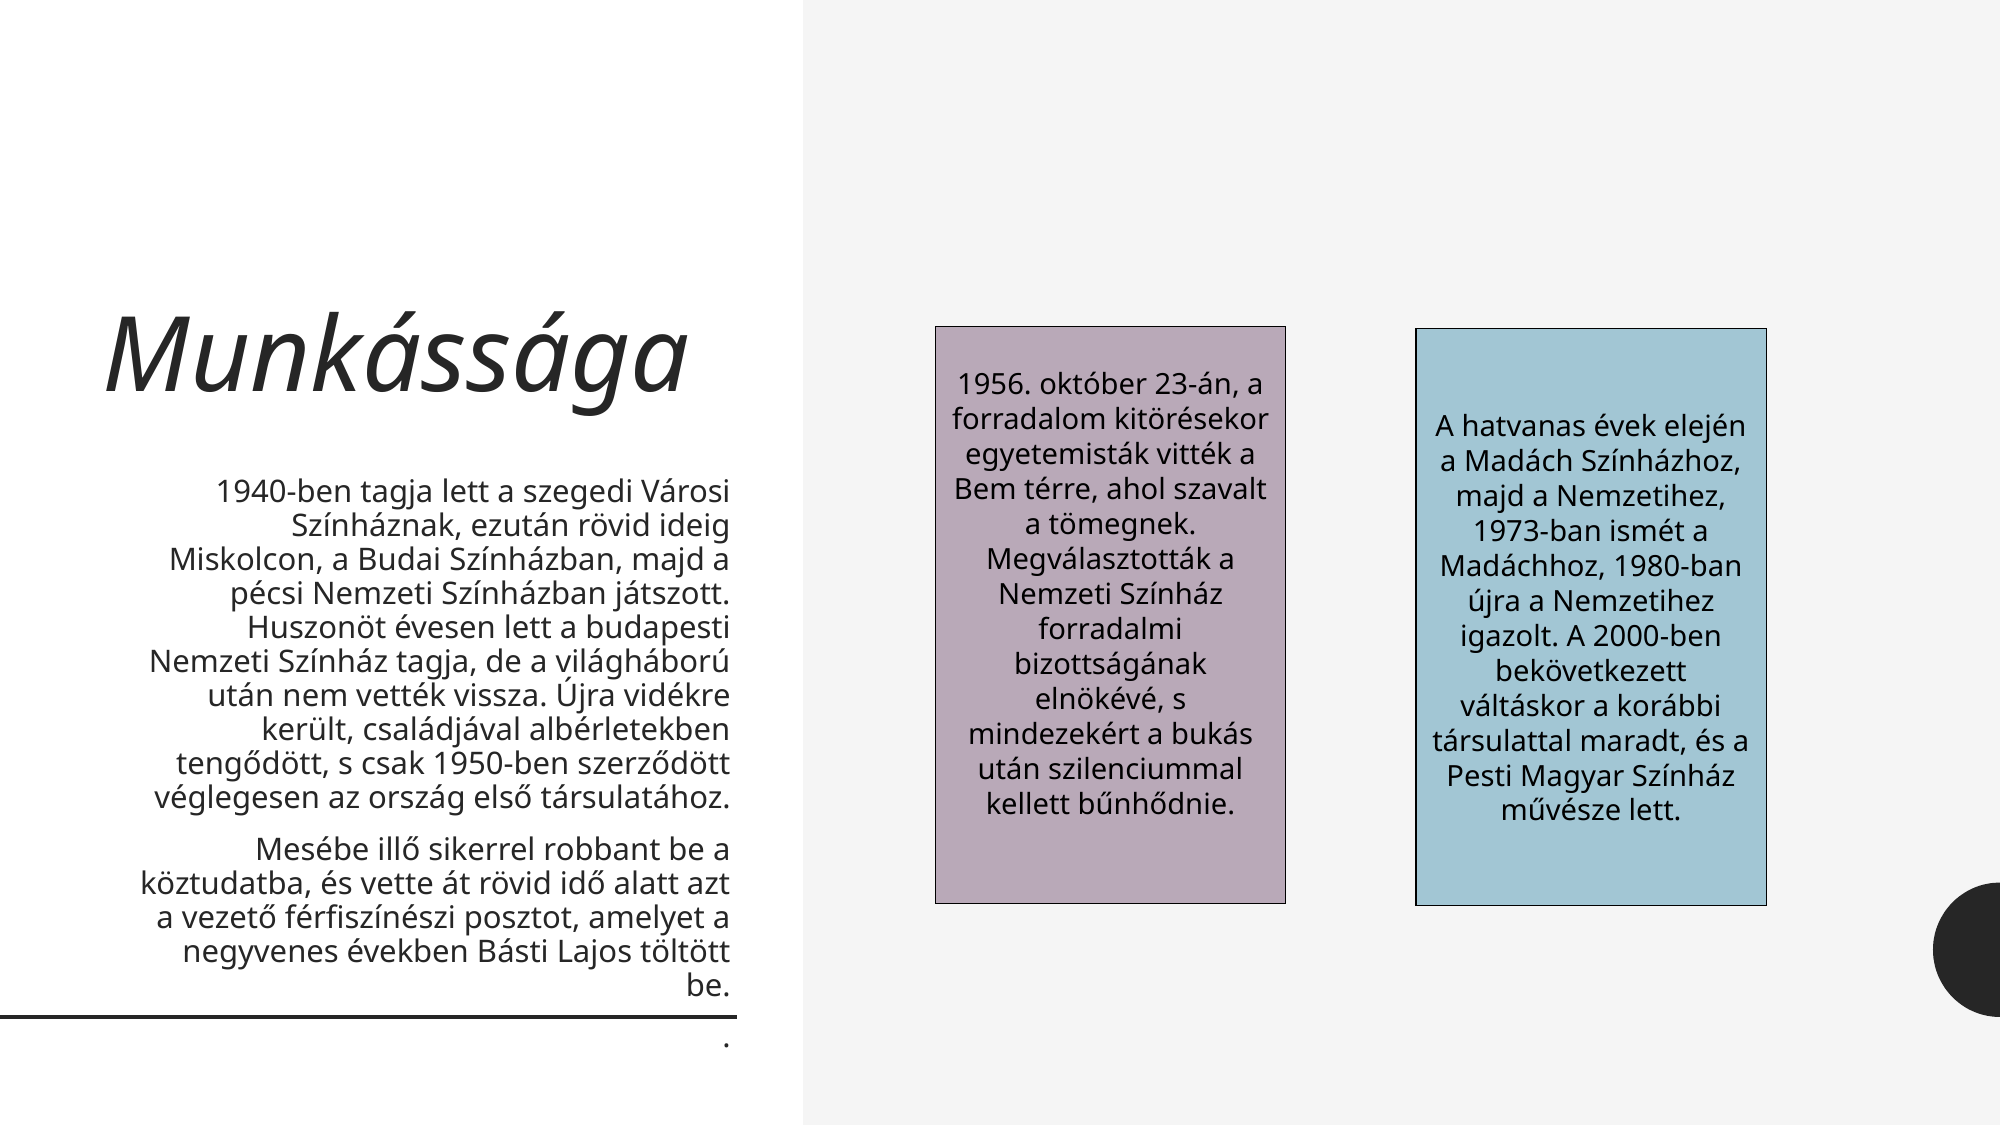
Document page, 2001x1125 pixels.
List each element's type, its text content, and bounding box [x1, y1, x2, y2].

list 1940-ben tagja lett a szegedi Városi Színháznak, ezután rövid ideig Miskolcon, a Budai Színházban, majd a pécsi Nemzeti Színházban játszott. Huszonöt évesen lett a budapesti Nemzeti Színház tagja, de a világháború után nem vették vissza. Újra vidékre került, családjával albérletekben tengődött, s csak 1950-ben szerződött véglegesen az ország első társulatához. Mesébe illő sikerrel robbant be a köztudatba, és vette át rövid idő alatt azt a vezető férfiszínészi posztot, amelyet a negyvenes években Básti Lajos töltött be. . [125, 467, 756, 1068]
title Munkássága [87, 57, 756, 422]
text_box 1956. október 23-án, a forradalom kitörésekor egyetemisták vitték a Bem térre, ahol szavalt a tömegnek. Megválasztották a Nemzeti Színház forradalmi bizottságának elnökévé, s mindezekért a bukás után szilenciummal kellett bűnhődnie. [936, 327, 1286, 904]
text_box A hatvanas évek elején a Madách Színházhoz, majd a Nemzetihez, 1973-ban ismét a Madáchhoz, 1980-ban újra a Nemzetihez igazolt. A 2000-ben bekövetkezett váltáskor a korábbi társulattal maradt, és a Pesti Magyar Színház művésze lett. [1416, 329, 1766, 905]
